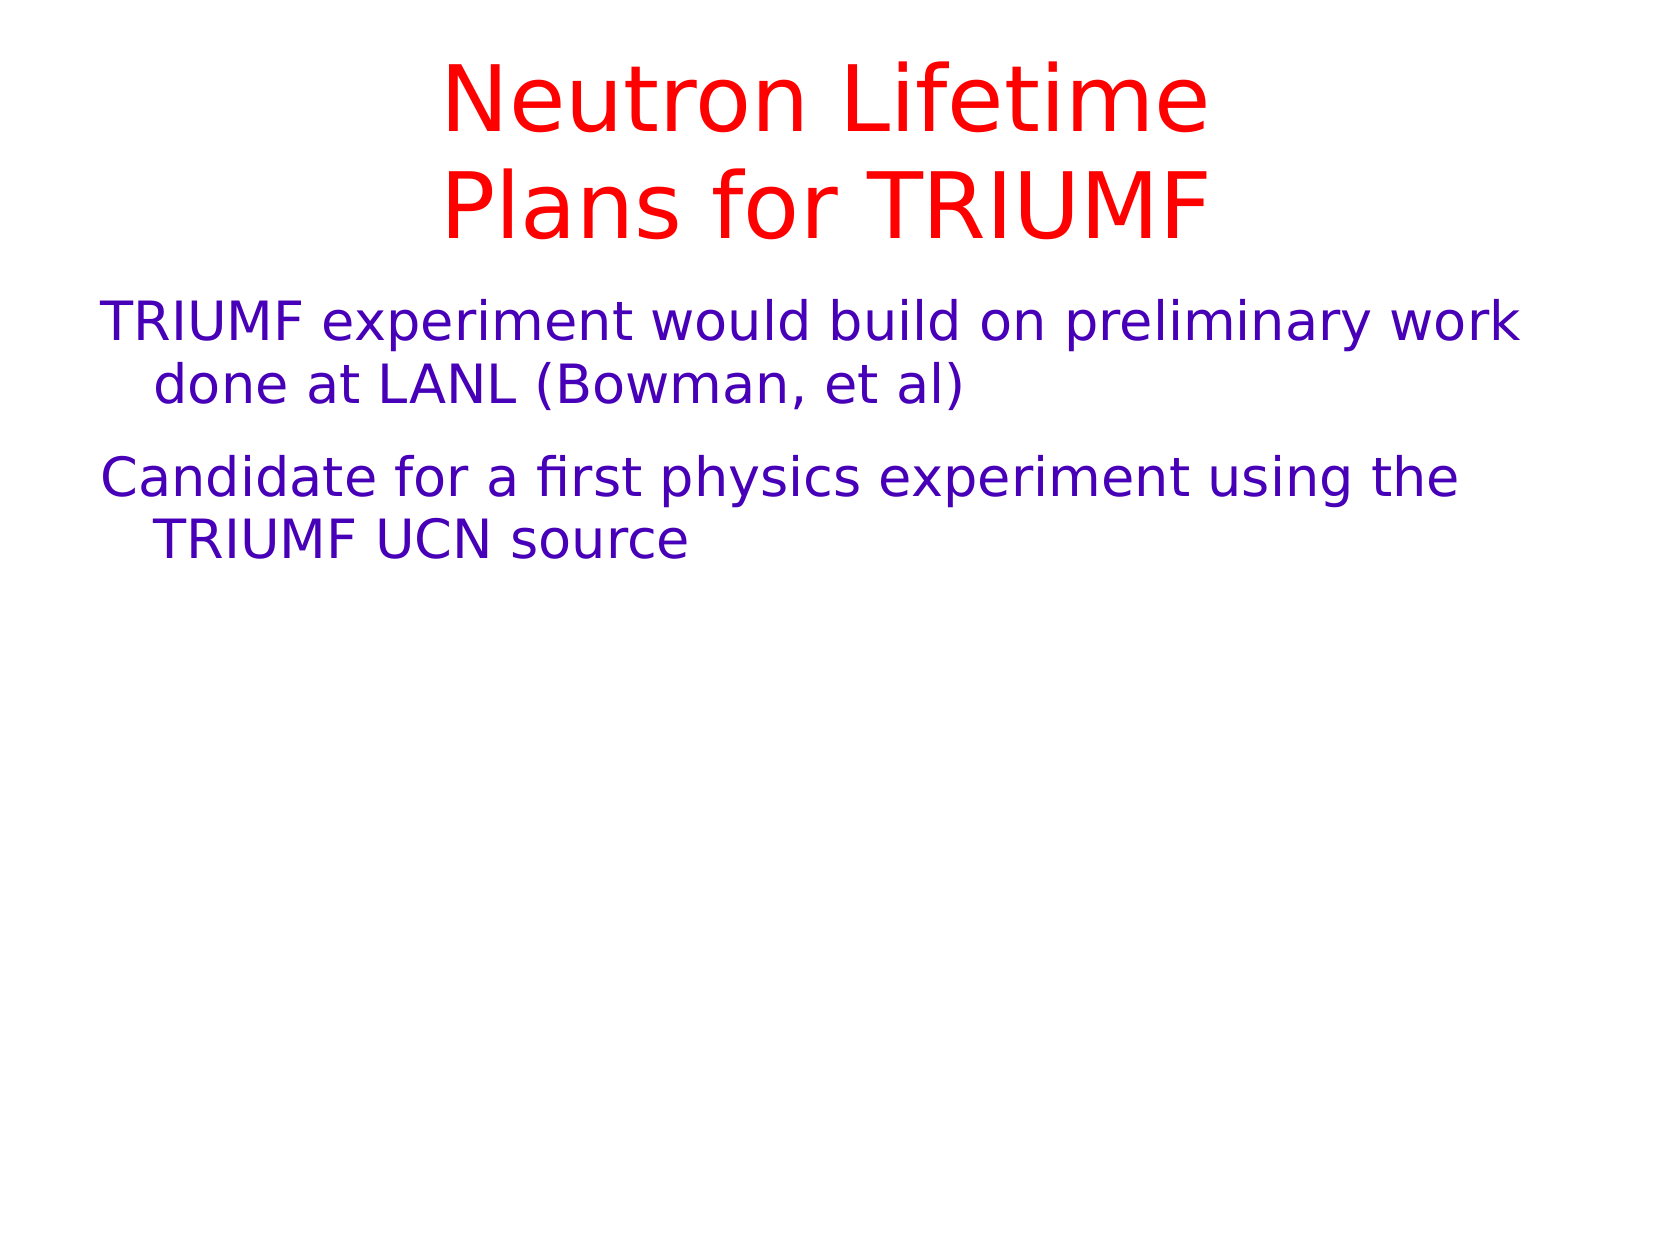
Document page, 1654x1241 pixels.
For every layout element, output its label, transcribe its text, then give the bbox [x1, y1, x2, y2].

title Neutron Lifetime Plans for TRIUMF [82, 45, 1571, 261]
list TRIUMF experiment would build on preliminary work done at LANL (Bowman, et al) Candidate for a first physics experiment using the TRIUMF UCN source [82, 290, 1571, 1109]
